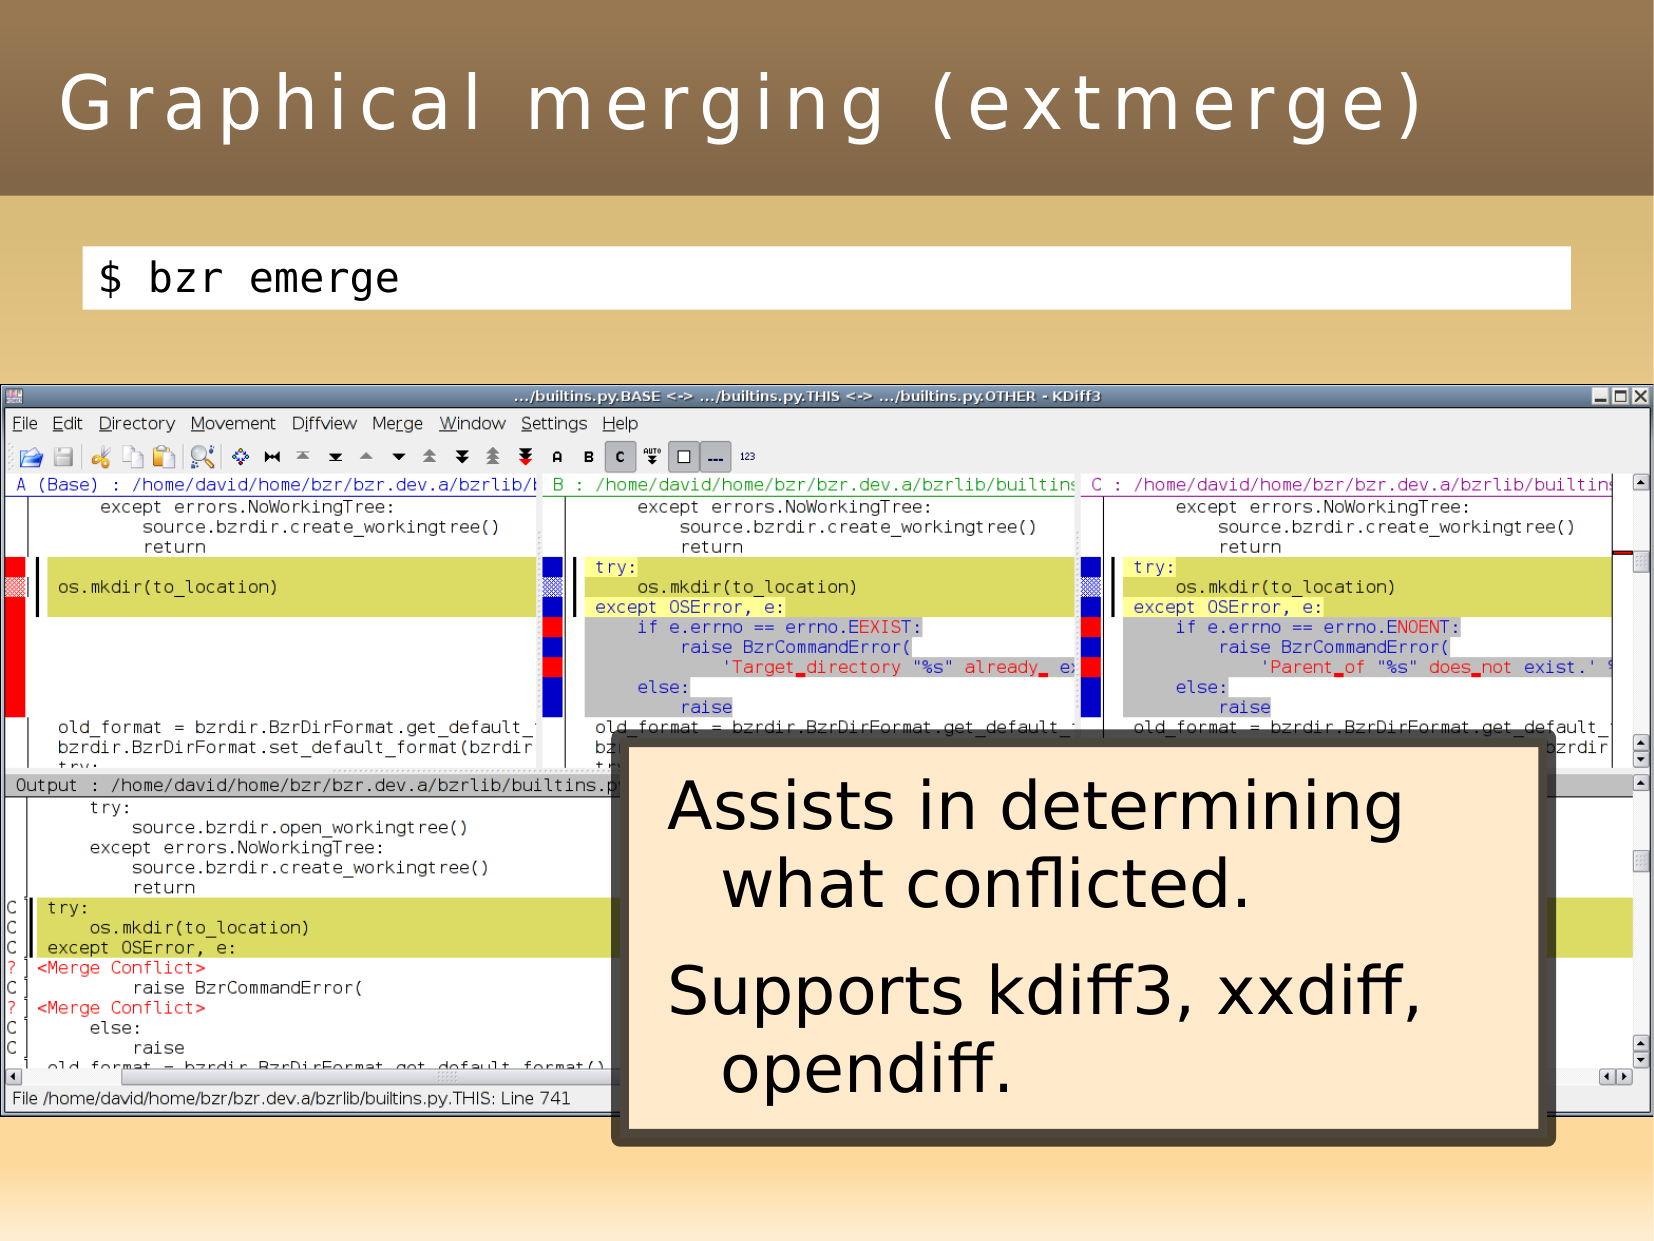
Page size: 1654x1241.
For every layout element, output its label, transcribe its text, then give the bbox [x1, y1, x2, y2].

title Graphical merging (extmerge) [59, 29, 1595, 178]
picture [0, 0, 1654, 1241]
list Assists in determining what conflicted. Supports kdiff3, xxdiff, opendiff. [620, 738, 1548, 1137]
text_box $ bzr emerge [82, 246, 1571, 310]
